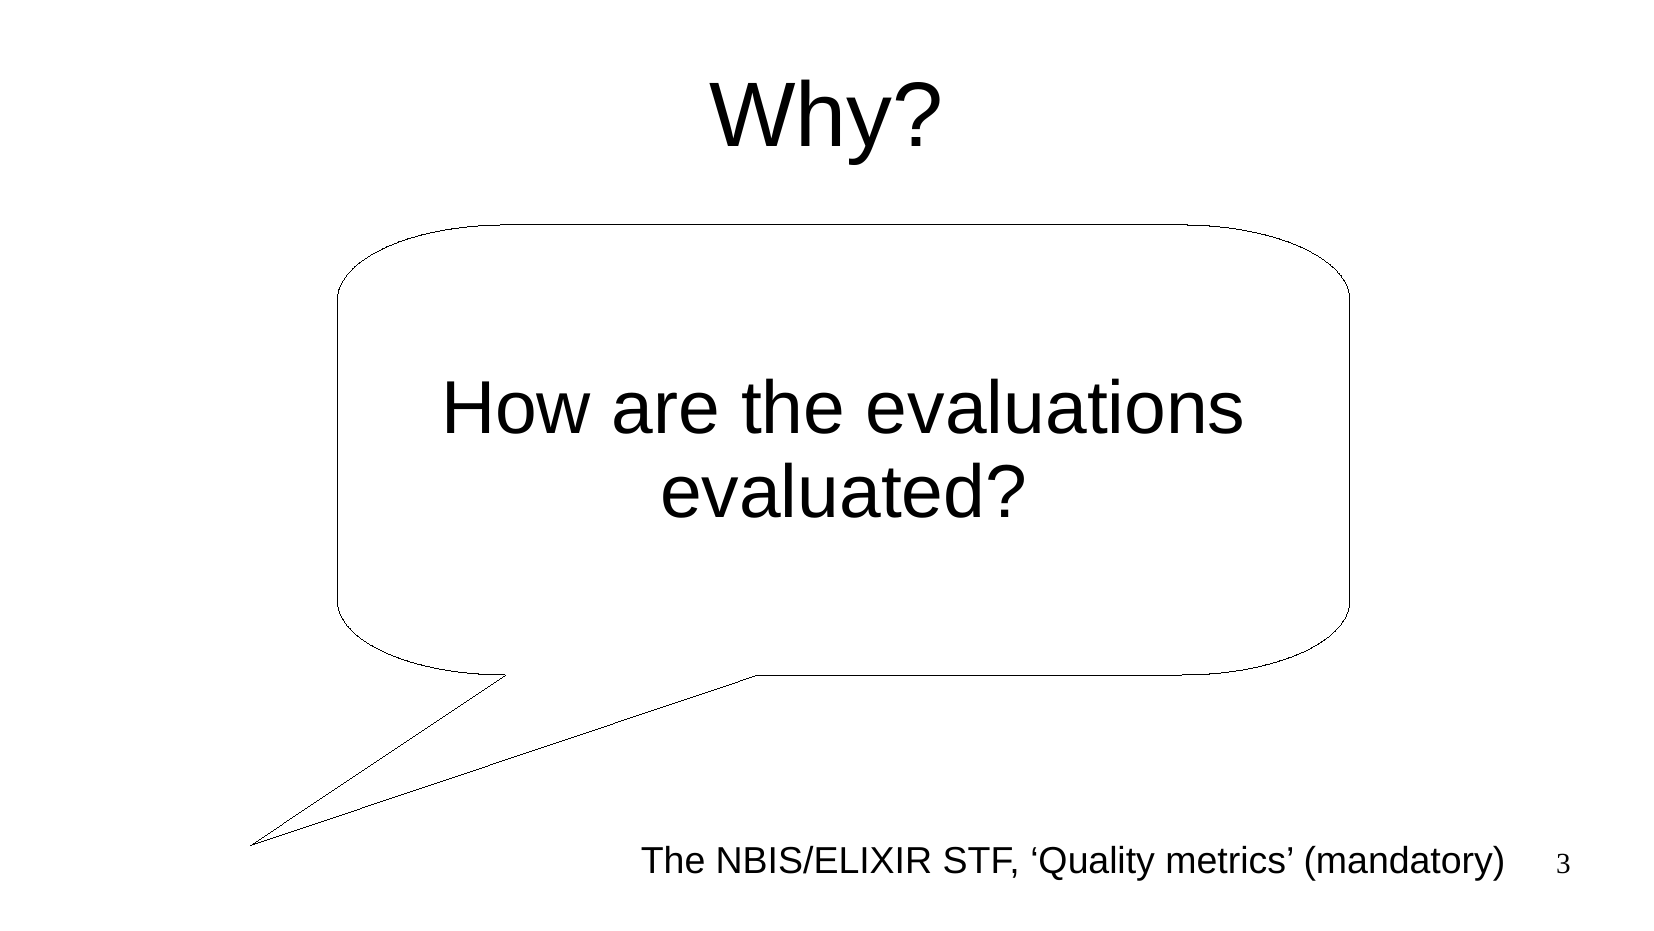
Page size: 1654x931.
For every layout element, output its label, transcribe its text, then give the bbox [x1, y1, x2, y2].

text_box The NBIS/ELIXIR STF, ‘Quality metrics’ (mandatory) [625, 832, 1526, 908]
title Why? [82, 37, 1571, 193]
text_box How are the evaluations evaluated? [250, 224, 1350, 846]
